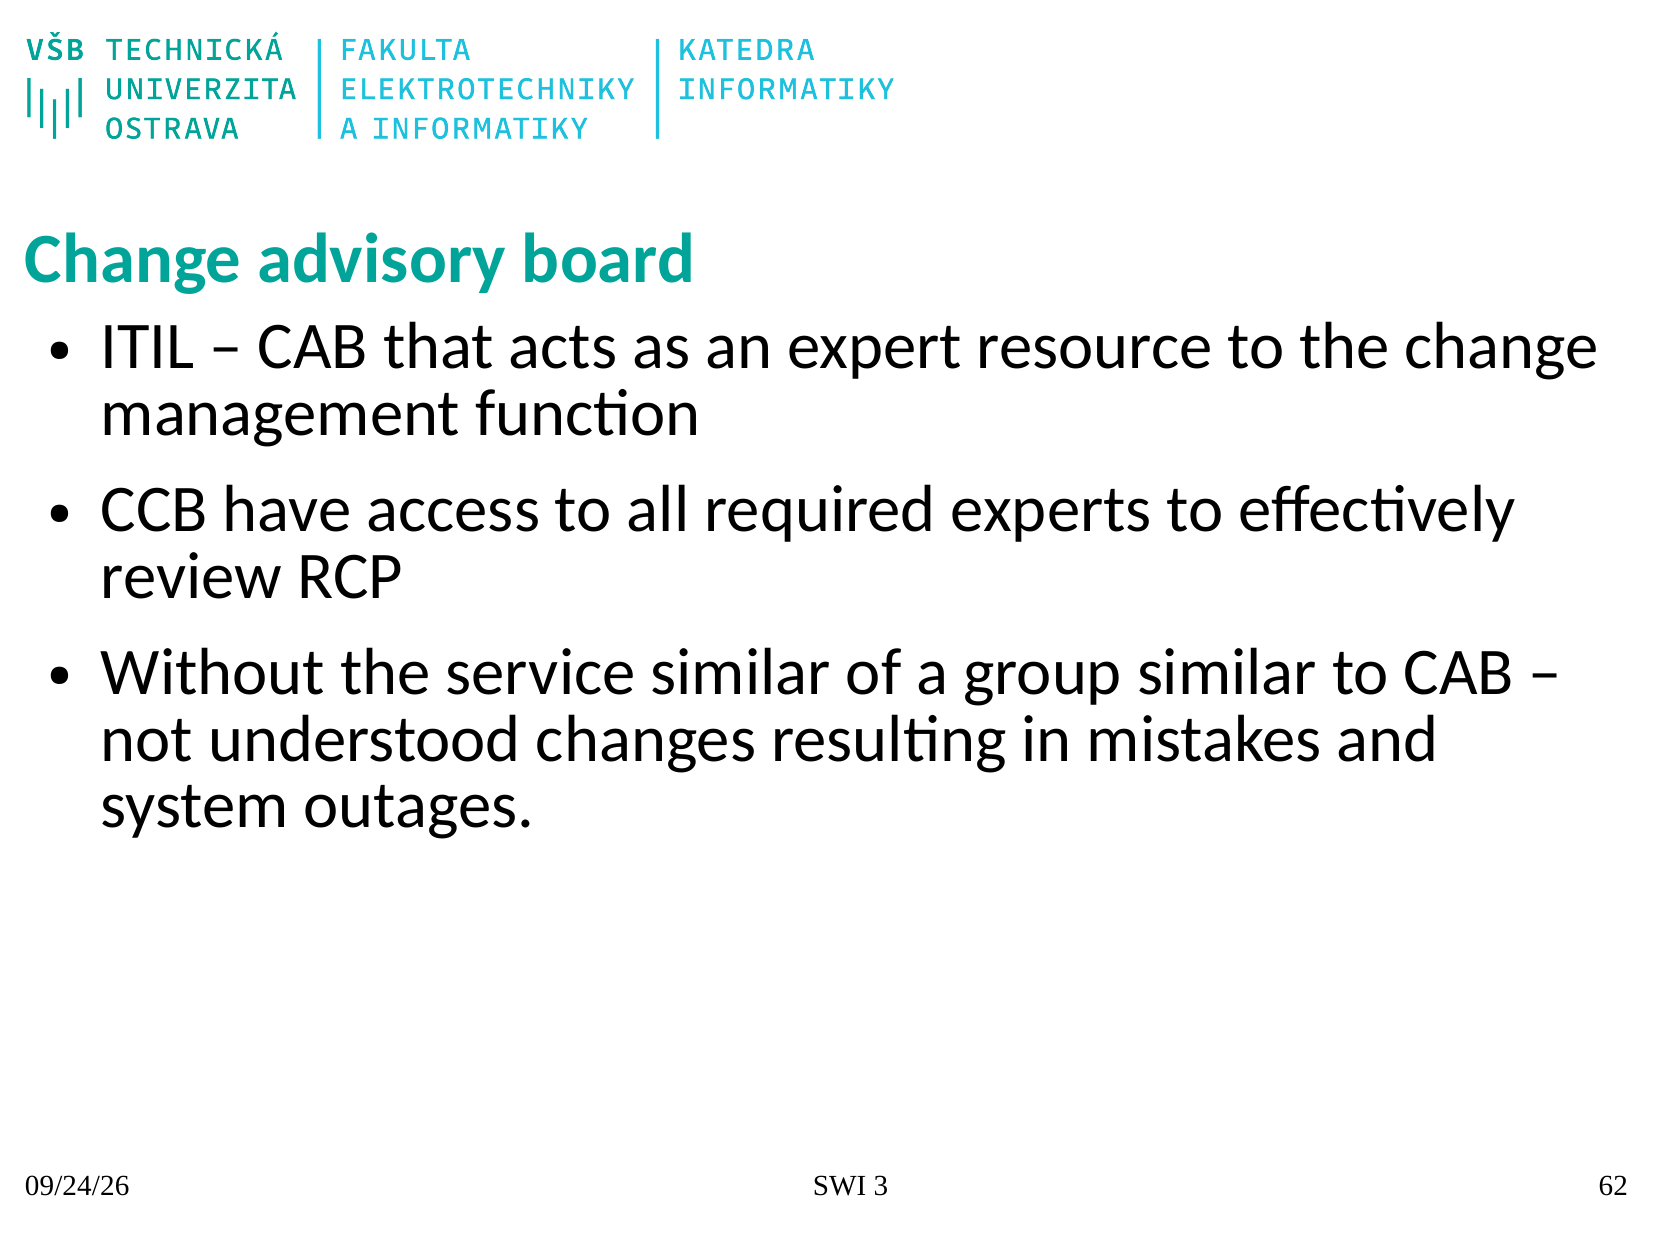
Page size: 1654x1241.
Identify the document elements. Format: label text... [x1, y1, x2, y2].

picture [26, 31, 894, 139]
list ITIL – CAB that acts as an expert resource to the change management function CCB have access to all required experts to effectively review RCP Without the service similar of a group similar to CAB – not understood changes resulting in mistakes and system outages. [30, 318, 1629, 1146]
title Change advisory board [24, 169, 1629, 300]
